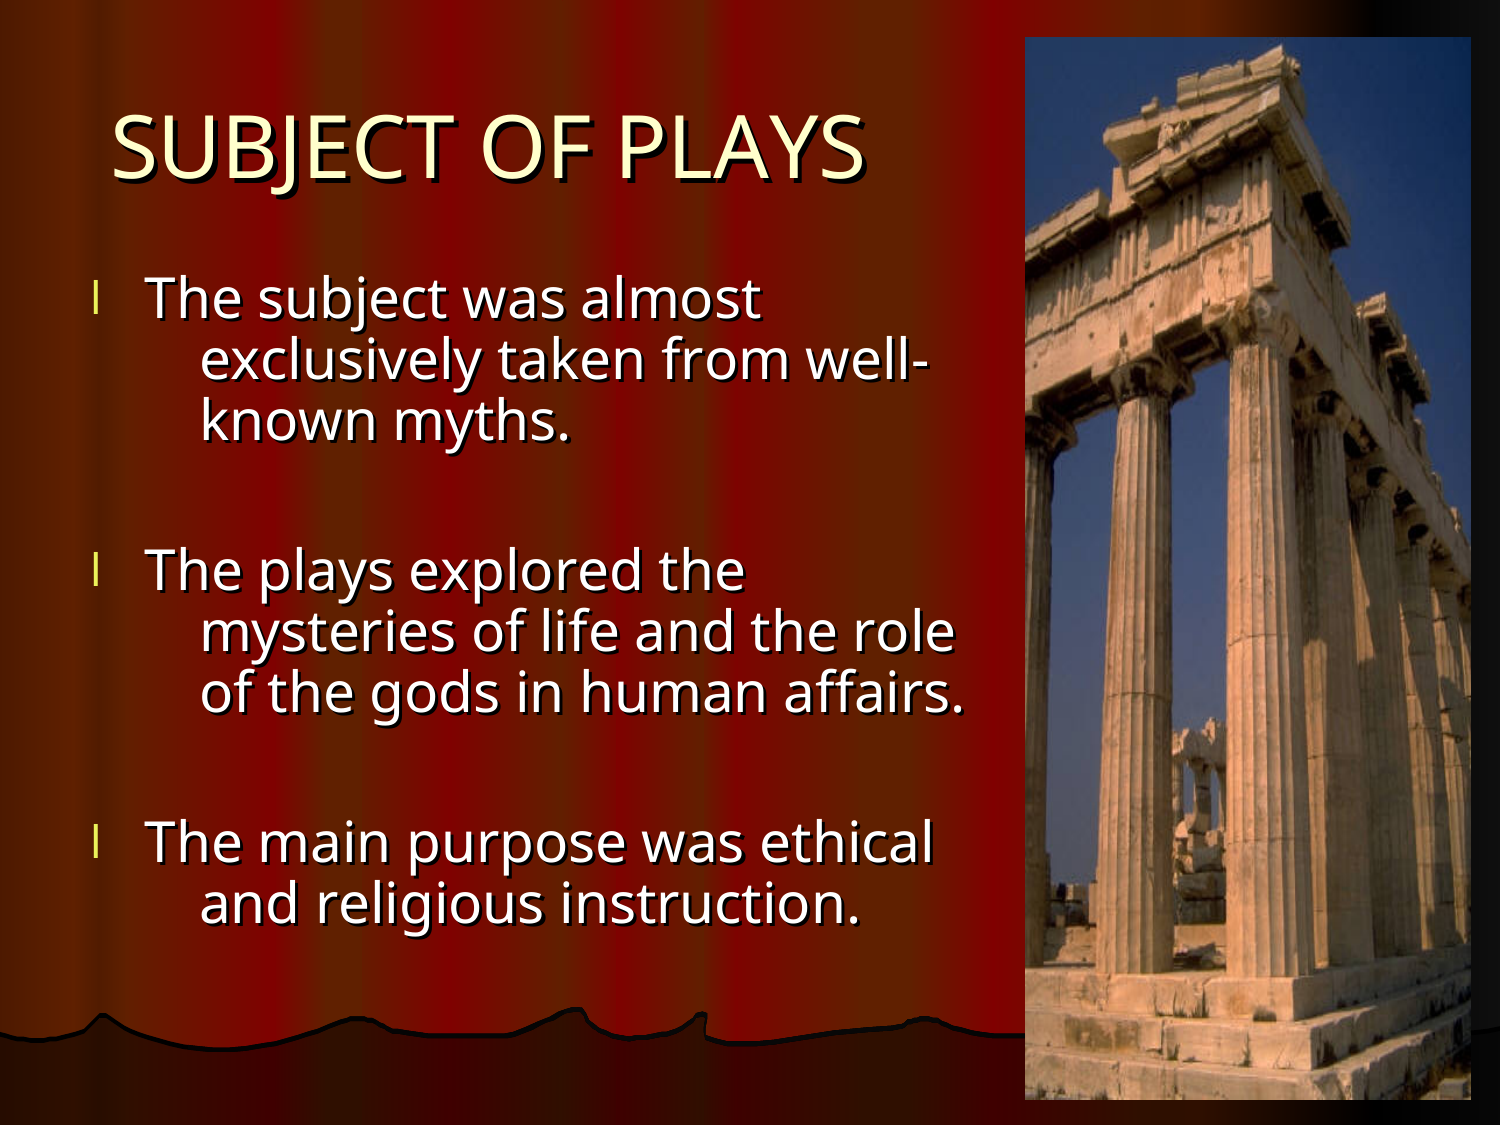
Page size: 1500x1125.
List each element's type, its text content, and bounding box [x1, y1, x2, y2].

title SUBJECT OF PLAYS [0, 50, 1000, 237]
picture [1025, 37, 1471, 1101]
list The subject was almost exclusively taken from well-known myths. The plays explored the mysteries of life and the role of the gods in human affairs. The main purpose was ethical and religious instruction. [75, 262, 1000, 1006]
